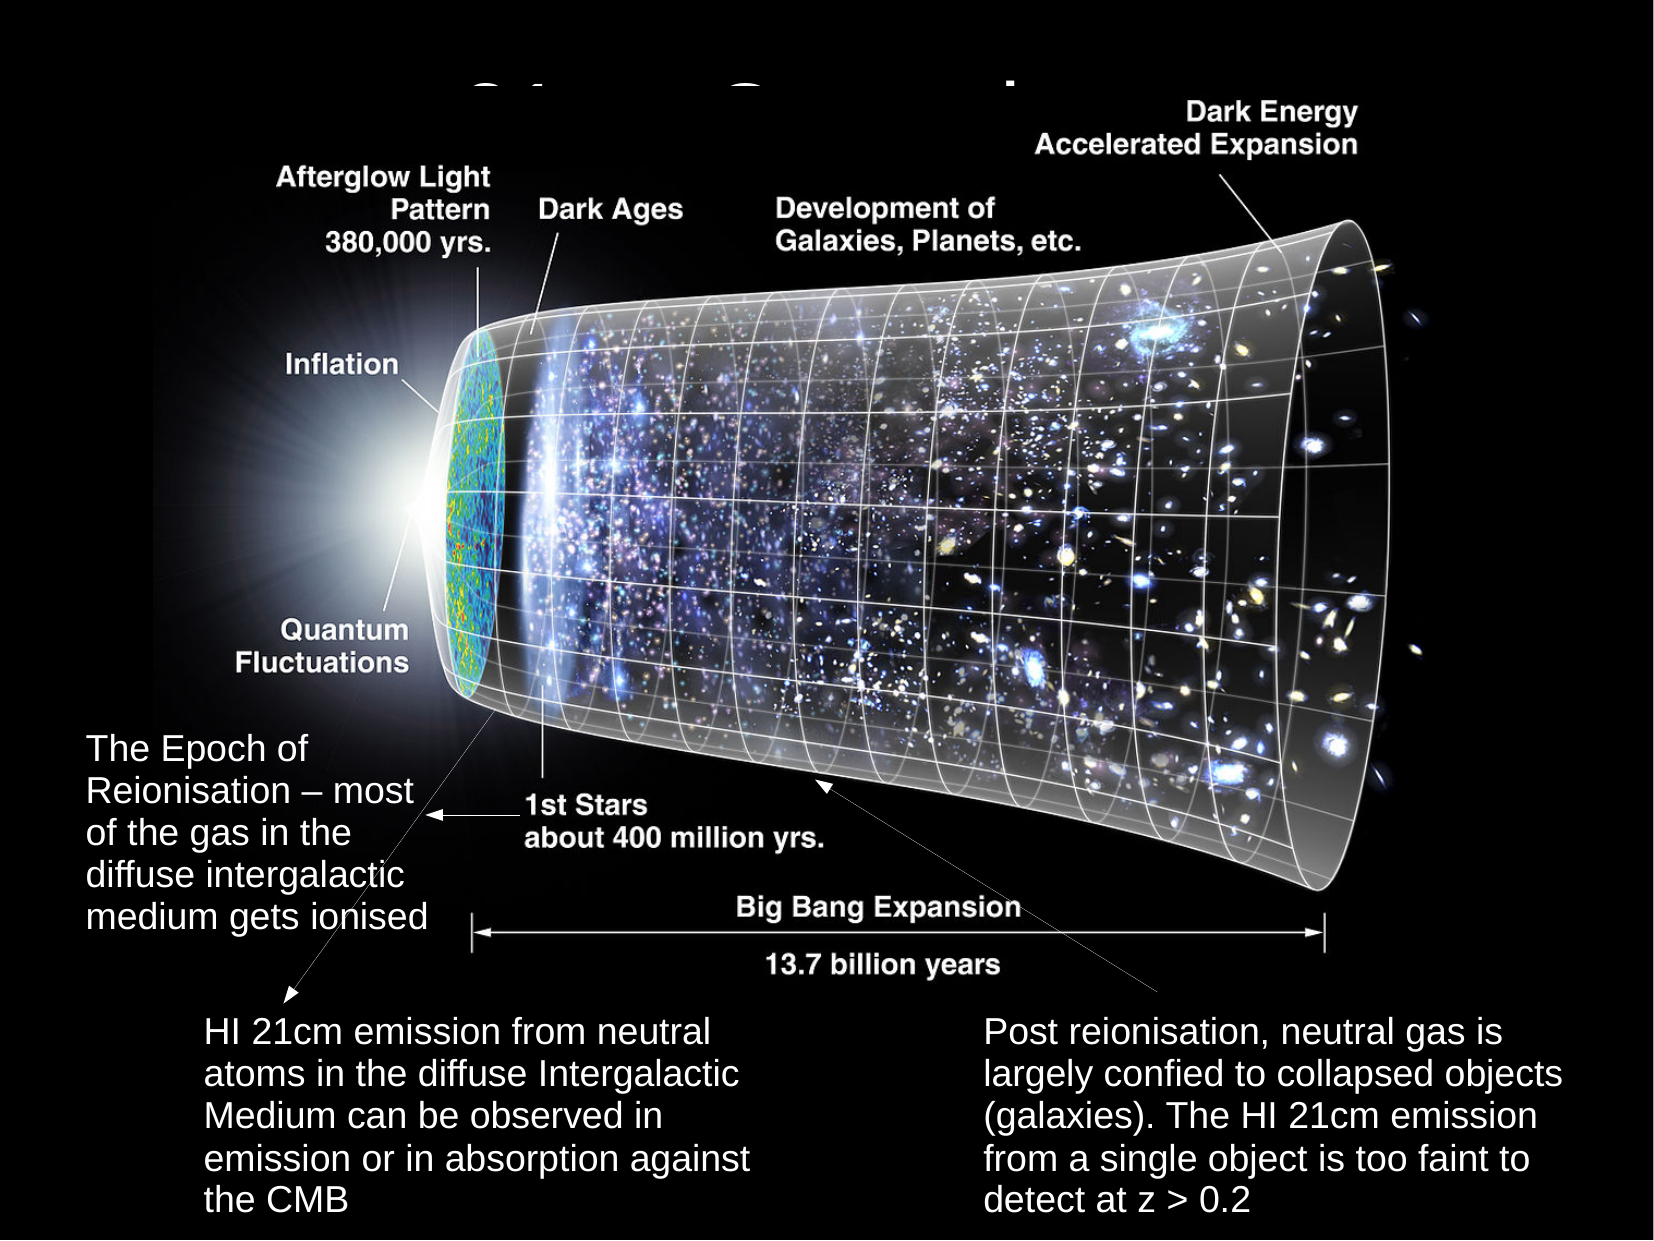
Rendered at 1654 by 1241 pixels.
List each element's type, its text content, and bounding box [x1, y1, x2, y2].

text_box The Epoch of Reionisation – most of the gas in the diffuse intergalactic medium gets ionised [70, 720, 449, 946]
text_box Post reionisation, neutral gas is largely confied to collapsed objects (galaxies). The HI 21cm emission from a single object is too faint to detect at z > 0.2 [968, 1003, 1583, 1229]
text_box HI 21cm emission from neutral atoms in the diffuse Intergalactic Medium can be observed in emission or in absorption against the CMB [188, 1003, 804, 1229]
picture [153, 86, 1548, 993]
title 21cm Cosmology [70, 11, 1560, 219]
picture [153, 946, 324, 993]
